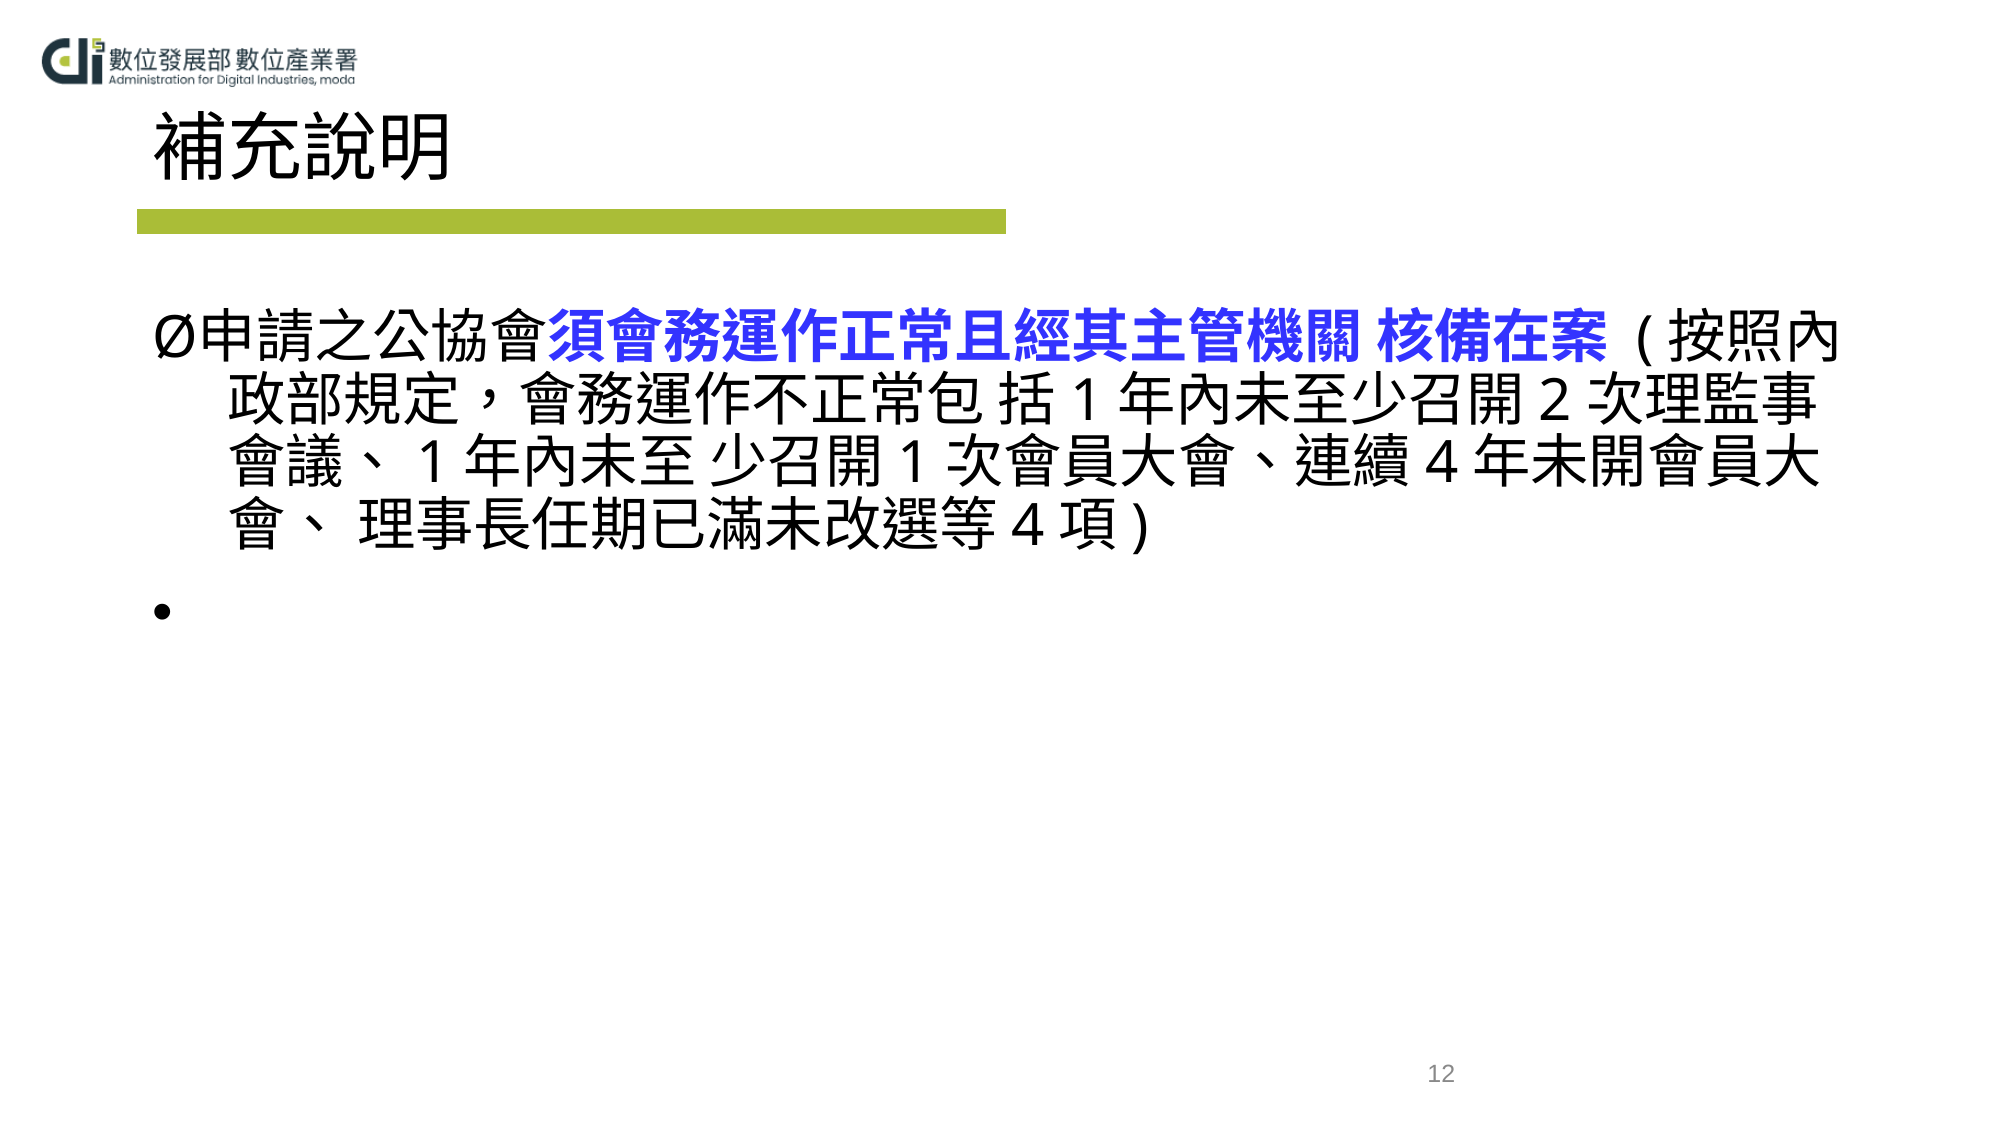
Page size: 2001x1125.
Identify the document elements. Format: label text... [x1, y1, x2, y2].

text_box [1412, 1042, 1863, 1103]
list 申請之公協會須會務運作正常且經其主管機關 核備在案 (按照內政部規定，會務運作不正常包 括1年內未至少召開2次理監事會議、1年內未至 少召開1次會員大會、連續4年未開會員大會、 理事長任期已滿未改選等4項) [137, 299, 1863, 1014]
title 補充說明 [137, 96, 1863, 205]
